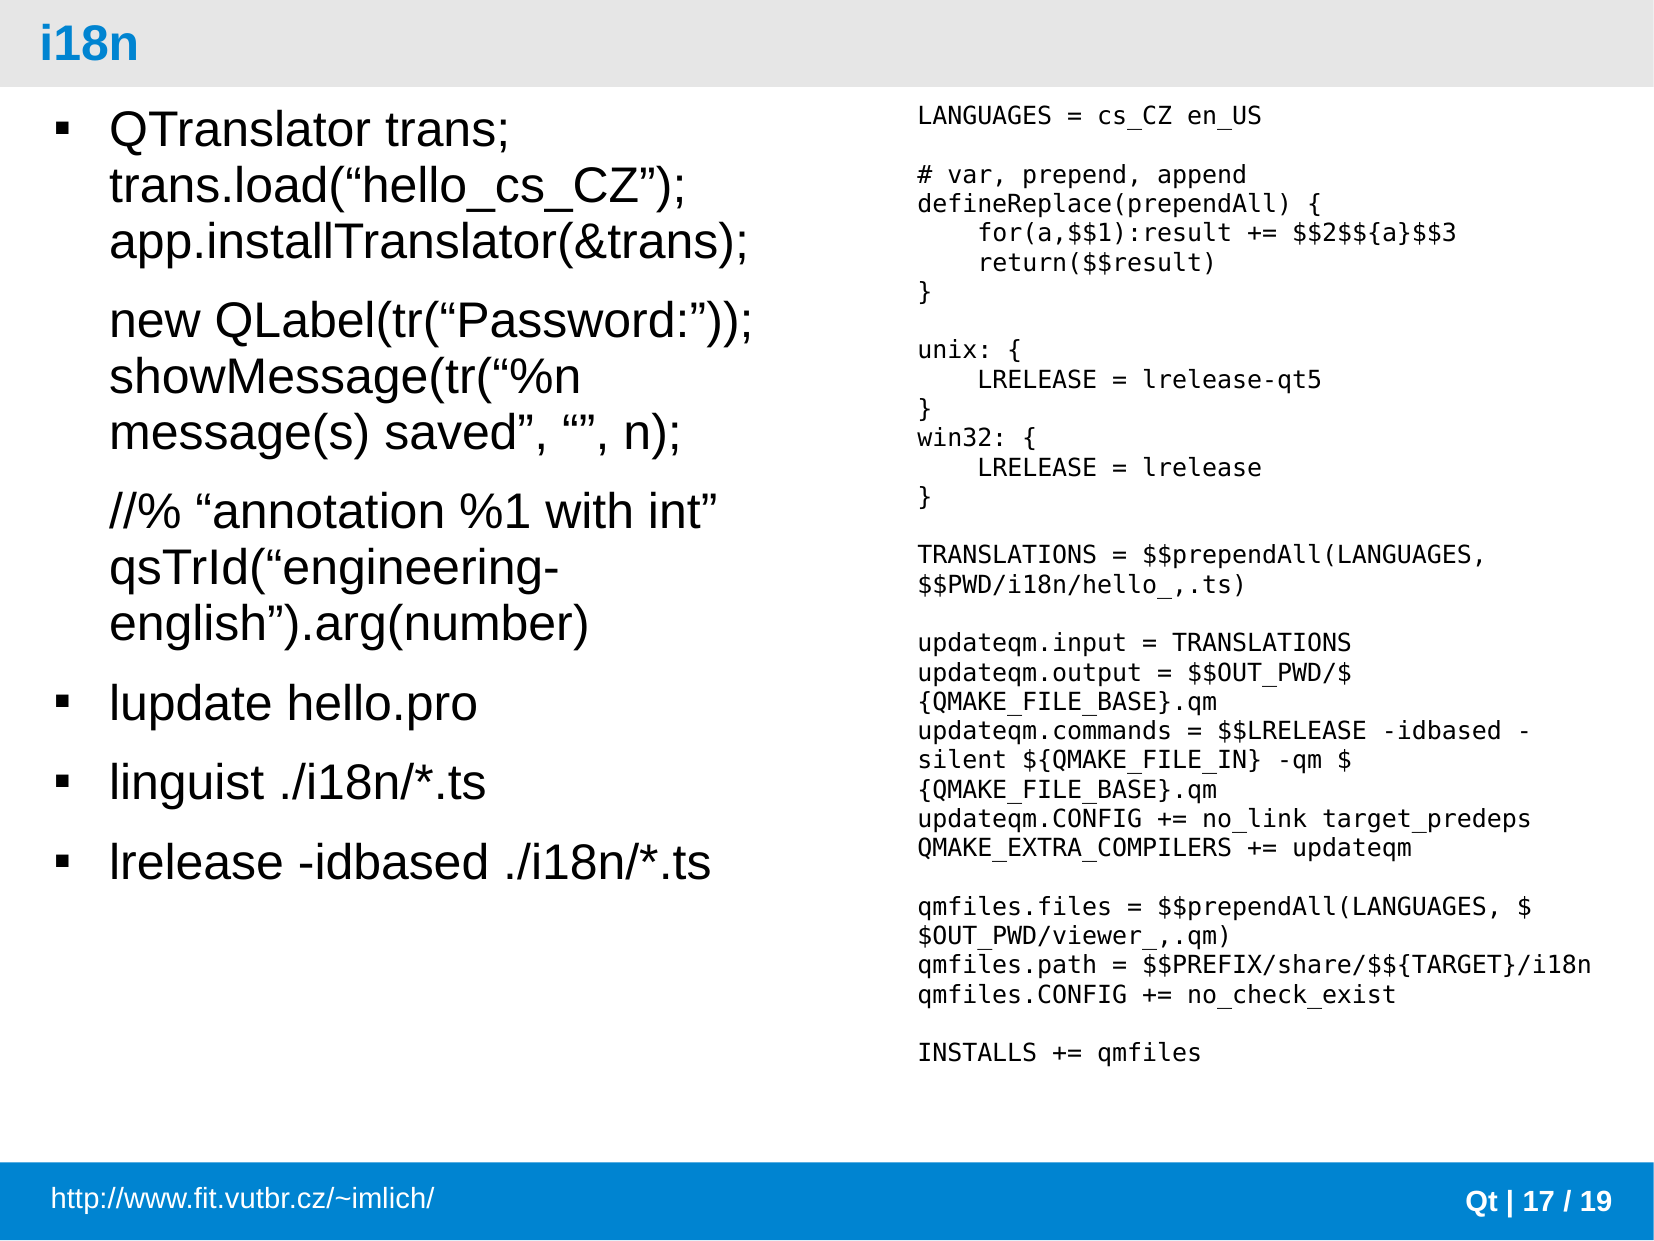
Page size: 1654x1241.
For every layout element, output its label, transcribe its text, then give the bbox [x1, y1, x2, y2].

title i18n [39, 5, 1615, 81]
list QTranslator trans; trans.load(“hello_cs_CZ”); app.installTranslator(&trans); new QLabel(tr(“Password:”)); showMessage(tr(“%n message(s) saved”, “”, n); //% “annotation %1 with int” qsTrId(“engineering-english”).arg(number) lupdate hello.pro linguist ./i18n/*.ts lrelease -idbased ./i18n/*.ts [38, 101, 808, 890]
list LANGUAGES = cs_CZ en_US # var, prepend, append defineReplace(prependAll) { for(a,$$1):result += $$2$${a}$$3 return($$result) } unix: { LRELEASE = lrelease-qt5 } win32: { LRELEASE = lrelease } TRANSLATIONS = $$prependAll(LANGUAGES, $$PWD/i18n/hello_,.ts) updateqm.input = TRANSLATIONS updateqm.output = $$OUT_PWD/${QMAKE_FILE_BASE}.qm updateqm.commands = $$LRELEASE -idbased -silent ${QMAKE_FILE_IN} -qm ${QMAKE_FILE_BASE}.qm updateqm.CONFIG += no_link target_predeps QMAKE_EXTRA_COMPILERS += updateqm qmfiles.files = $$prependAll(LANGUAGES, $$OUT_PWD/viewer_,.qm) qmfiles.path = $$PREFIX/share/$${TARGET}/i18n qmfiles.CONFIG += no_check_exist INSTALLS += qmfiles [846, 101, 1616, 1098]
